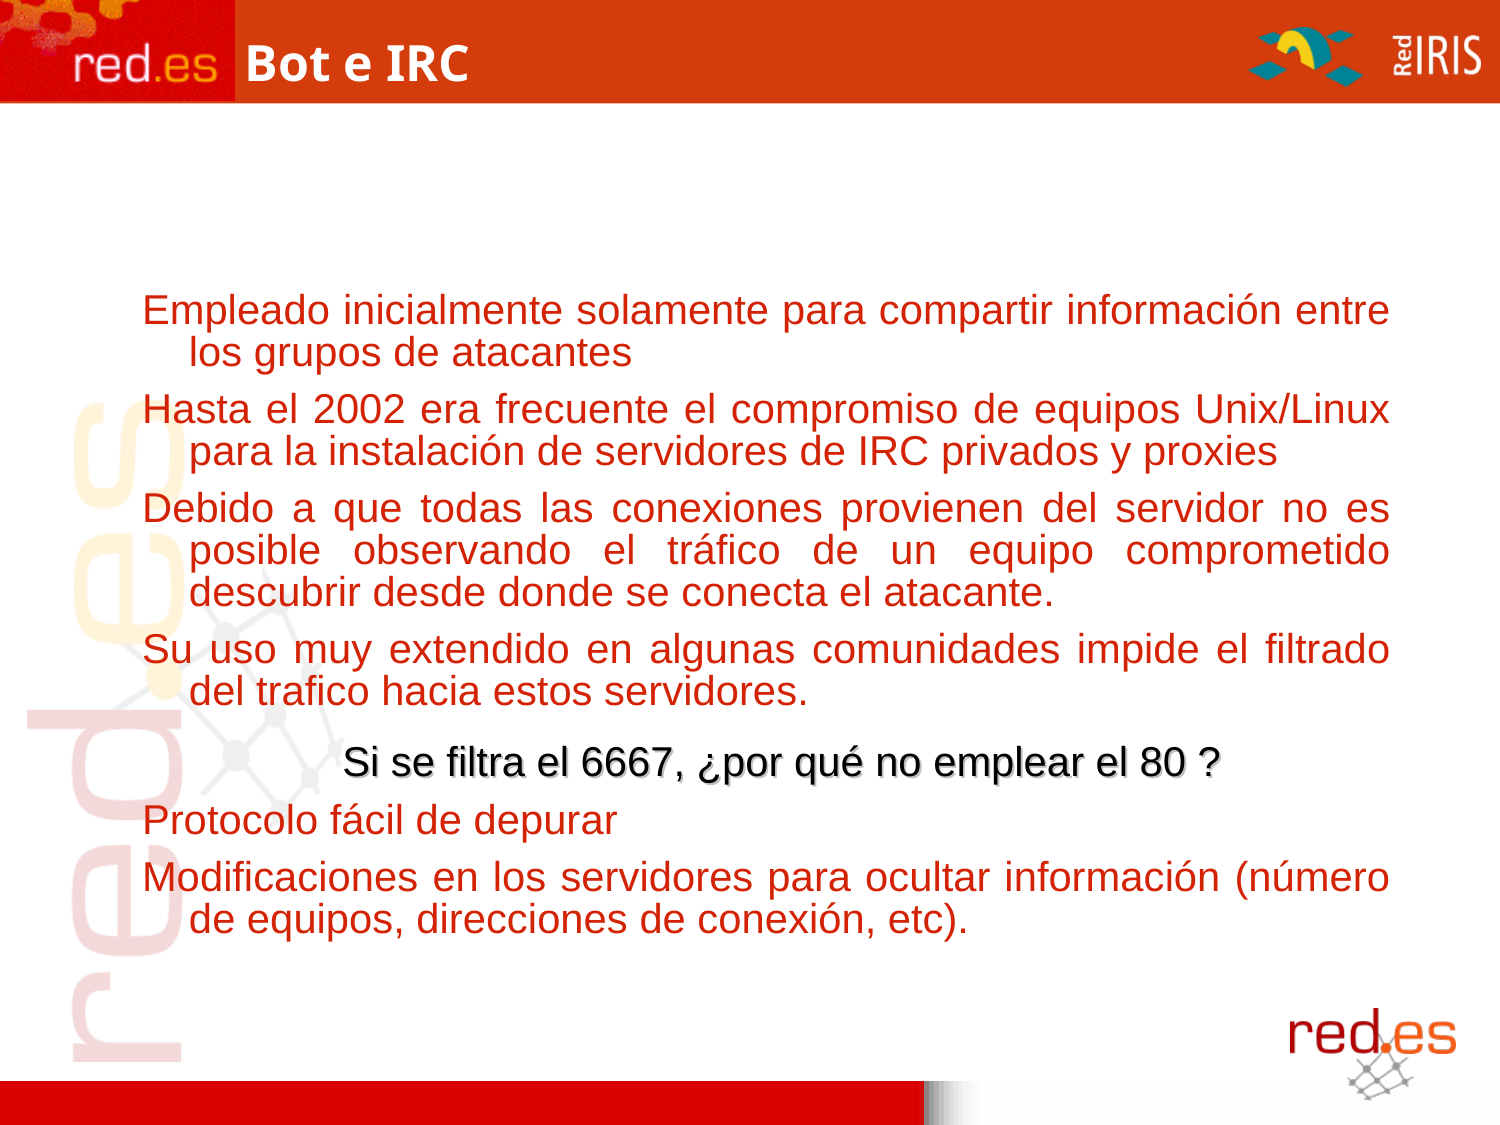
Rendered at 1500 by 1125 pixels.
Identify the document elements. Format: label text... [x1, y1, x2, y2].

picture [0, 1008, 1500, 1125]
picture [0, 0, 235, 101]
title Bot e IRC [244, 0, 1412, 128]
picture [27, 400, 345, 1062]
picture [1412, 27, 1481, 87]
list Empleado inicialmente solamente para compartir información entre los grupos de atacantes Hasta el 2002 era frecuente el compromiso de equipos Unix/Linux para la instalación de servidores de IRC privados y proxies Debido a que todas las conexiones provienen del servidor no es posible observando el tráfico de un equipo comprometido descubrir desde donde se conecta el atacante. Su uso muy extendido en algunas comunidades impide el filtrado del trafico hacia estos servidores. Si se filtra el 6667, ¿por qué no emplear el 80 ? Protocolo fácil de depurar Modificaciones en los servidores para ocultar información (número de equipos, direcciones de conexión, etc). [110, 225, 1392, 1030]
